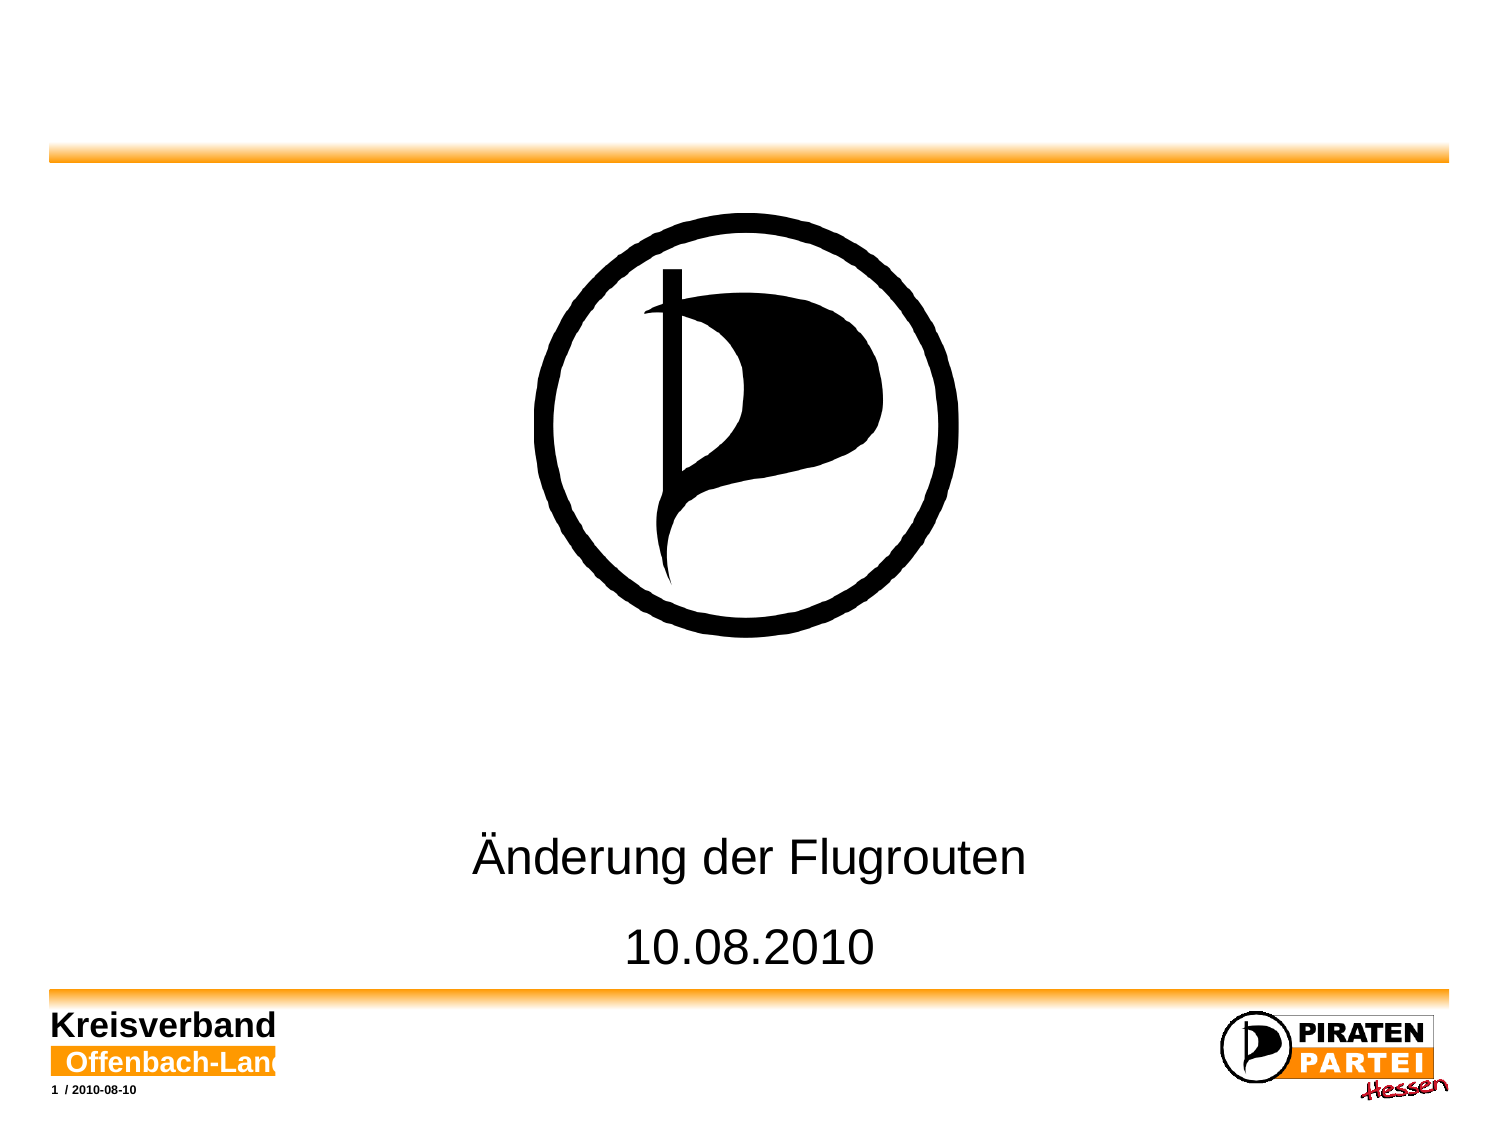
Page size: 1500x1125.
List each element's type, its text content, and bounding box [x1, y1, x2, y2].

list Änderung der Flugrouten 10.08.2010 [50, 829, 1450, 984]
picture [526, 210, 970, 646]
